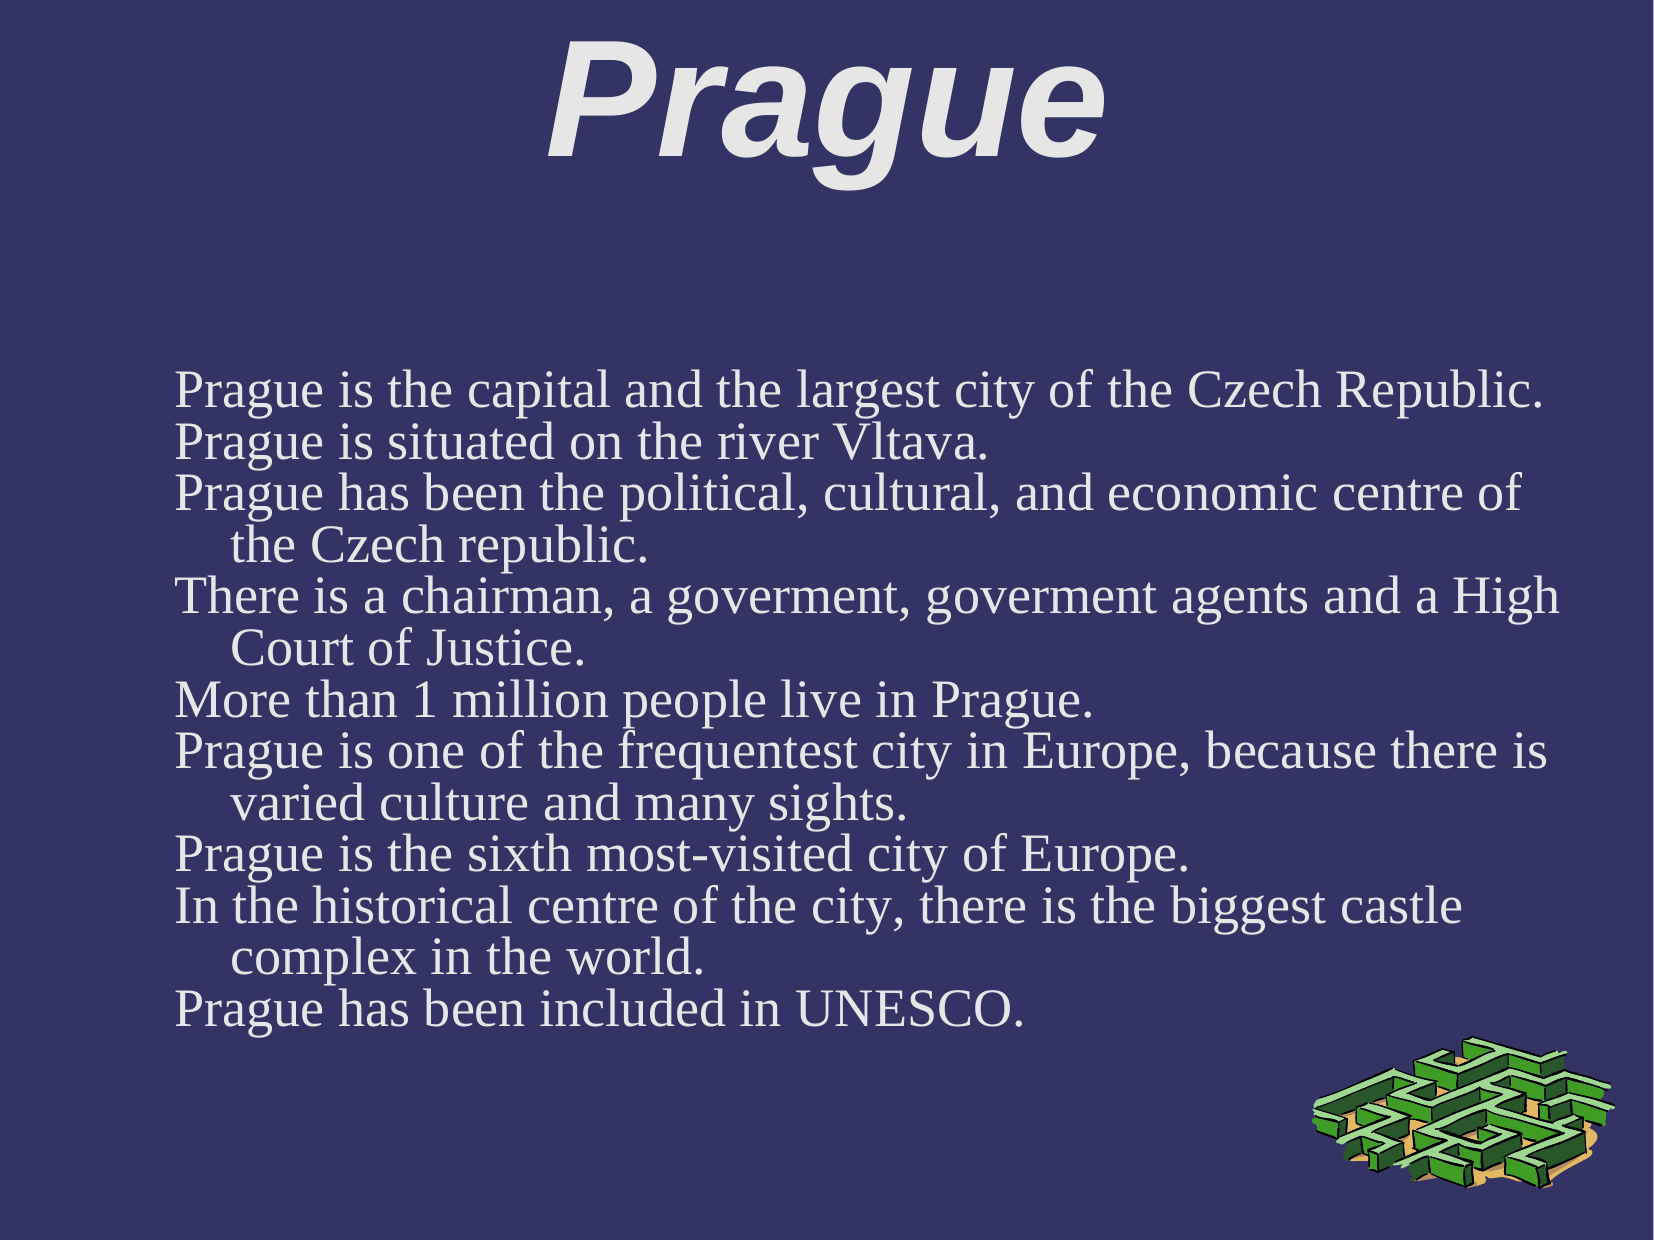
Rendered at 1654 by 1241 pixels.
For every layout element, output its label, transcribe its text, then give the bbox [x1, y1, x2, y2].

subtitle Prague is the capital and the largest city of the Czech Republic. Prague is situated on the river Vltava. Prague has been the political, cultural, and economic centre of the Czech republic. There is a chairman, a goverment, goverment agents and a High Court of Justice. More than 1 million people live in Prague. Prague is one of the frequentest city in Europe, because there is varied culture and many sights. Prague is the sixth most-visited city of Europe. In the historical centre of the city, there is the biggest castle complex in the world. Prague has been included in UNESCO. [174, 295, 1565, 1100]
title Prague [121, 0, 1534, 196]
